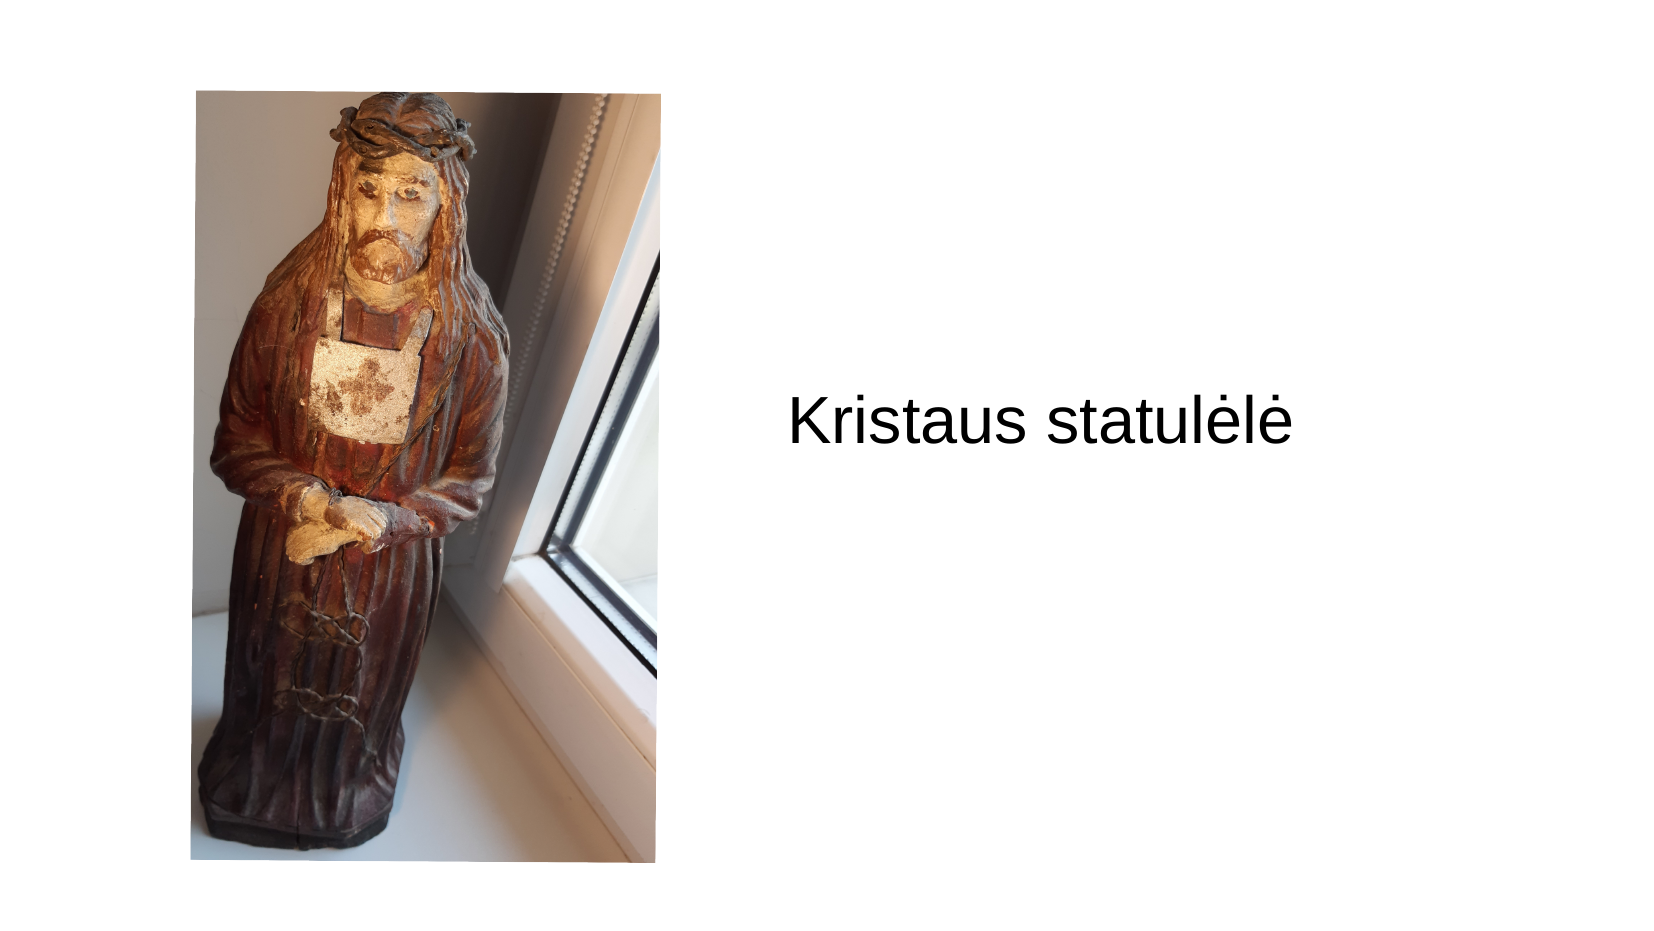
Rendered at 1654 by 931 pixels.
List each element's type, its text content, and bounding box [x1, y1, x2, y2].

subtitle Kristaus statulėlė [296, 60, 1654, 780]
picture [190, 90, 661, 864]
